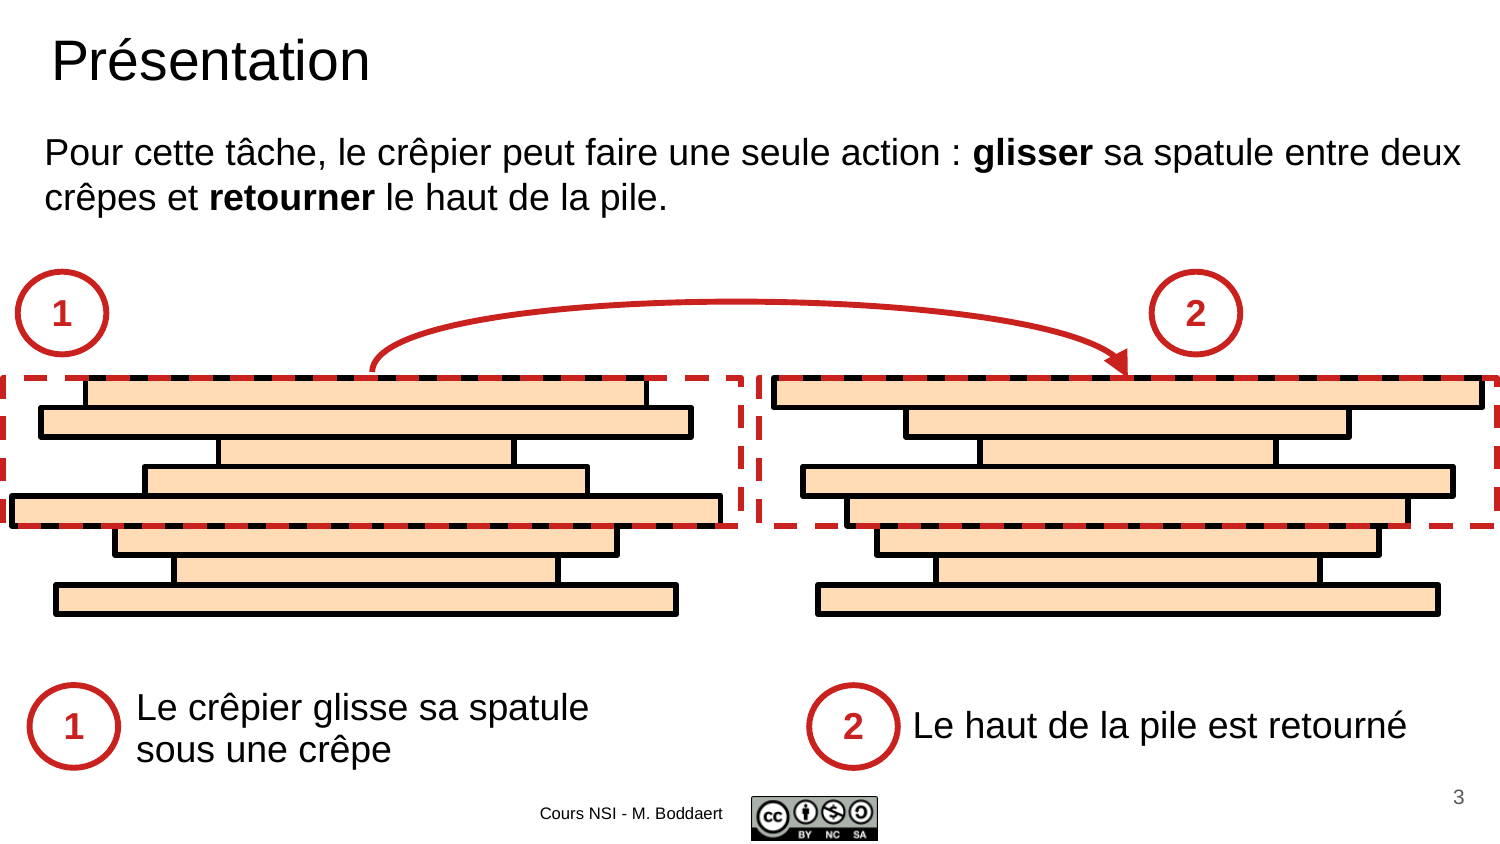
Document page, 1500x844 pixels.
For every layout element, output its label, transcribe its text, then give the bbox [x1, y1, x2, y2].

text_box 2 [809, 685, 898, 768]
picture [751, 796, 878, 841]
text_box Le crêpier glisse sa spatule sous une crêpe [121, 679, 668, 782]
text_box 1 [29, 685, 119, 768]
text_box Le haut de la pile est retourné [897, 696, 1442, 756]
title Présentation [51, 13, 1449, 108]
text_box Pour cette tâche, le crêpier peut faire une seule action : glisser sa spatule entre deux crêpes et retourner le haut de la pile. [29, 120, 1477, 237]
text_box [11, 377, 721, 615]
text_box 2 [1151, 271, 1241, 355]
text_box [773, 377, 1483, 615]
text_box 1 [17, 271, 107, 355]
slide_number <numéro> [1389, 764, 1480, 830]
